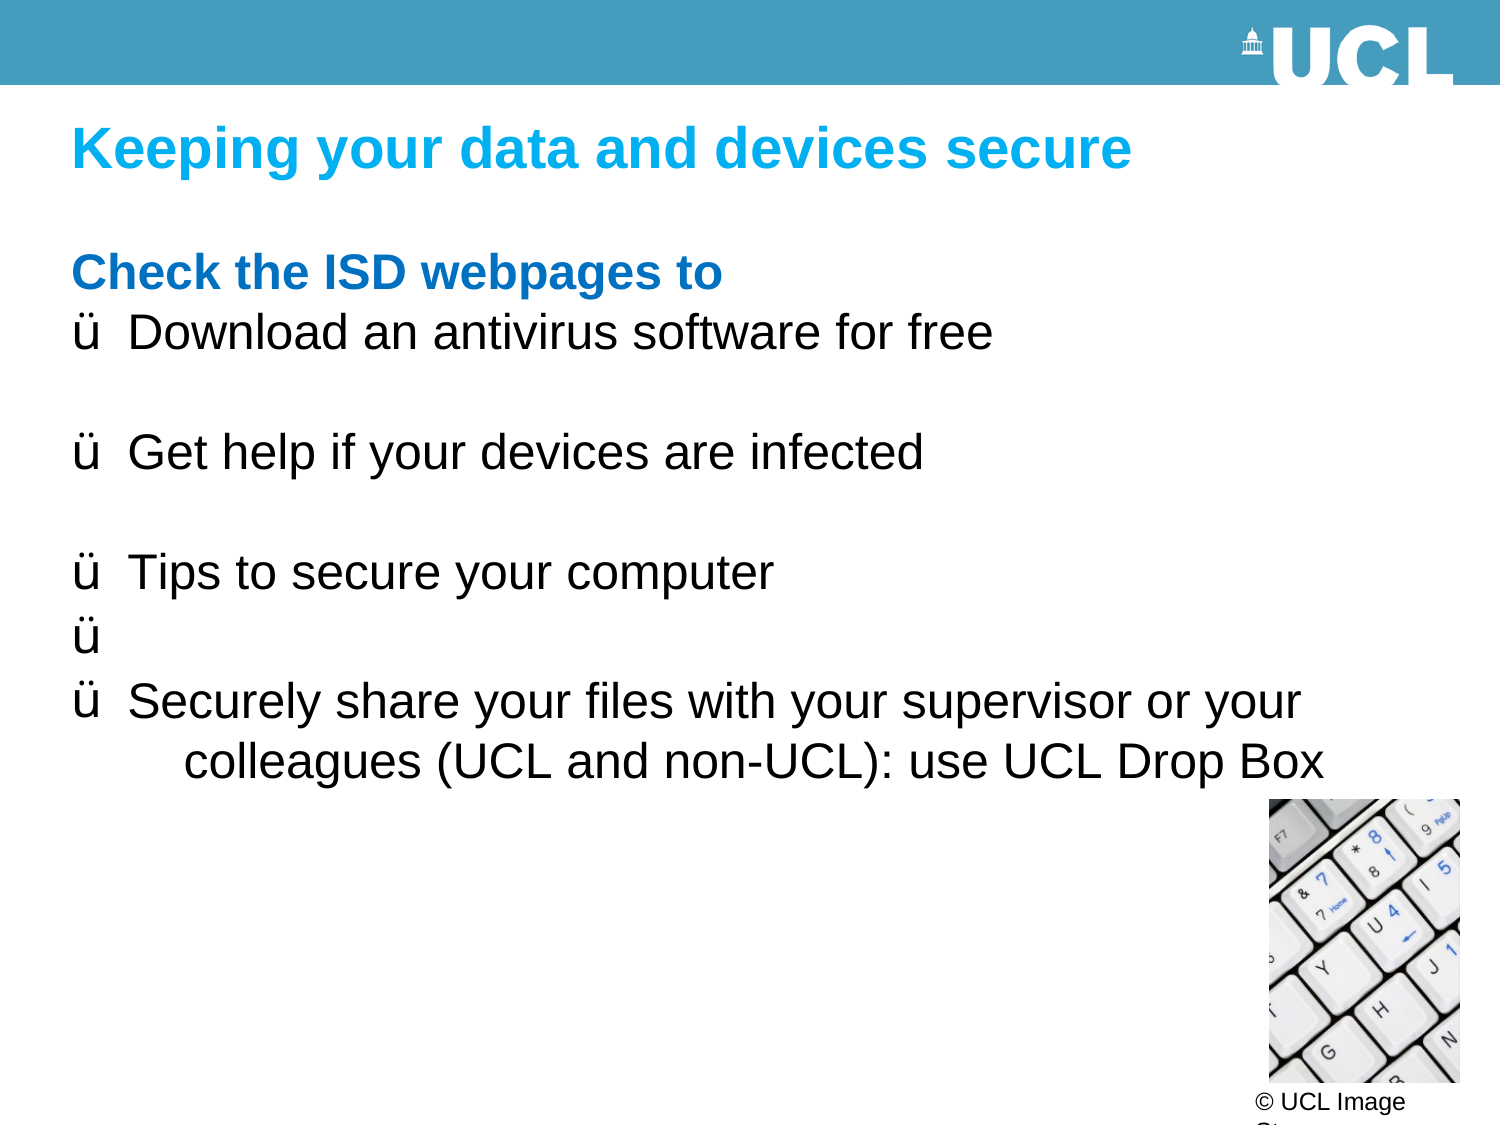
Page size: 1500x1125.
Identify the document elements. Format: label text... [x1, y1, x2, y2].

picture [1269, 799, 1460, 1077]
text_box Keeping your data and devices secure Check the ISD webpages to Download an antivirus software for free Get help if your devices are infected Tips to secure your computer Securely share your files with your supervisor or your colleagues (UCL and non-UCL): use UCL Drop Box [55, 102, 1426, 1071]
text_box © UCL Image Store [1240, 1077, 1489, 1125]
